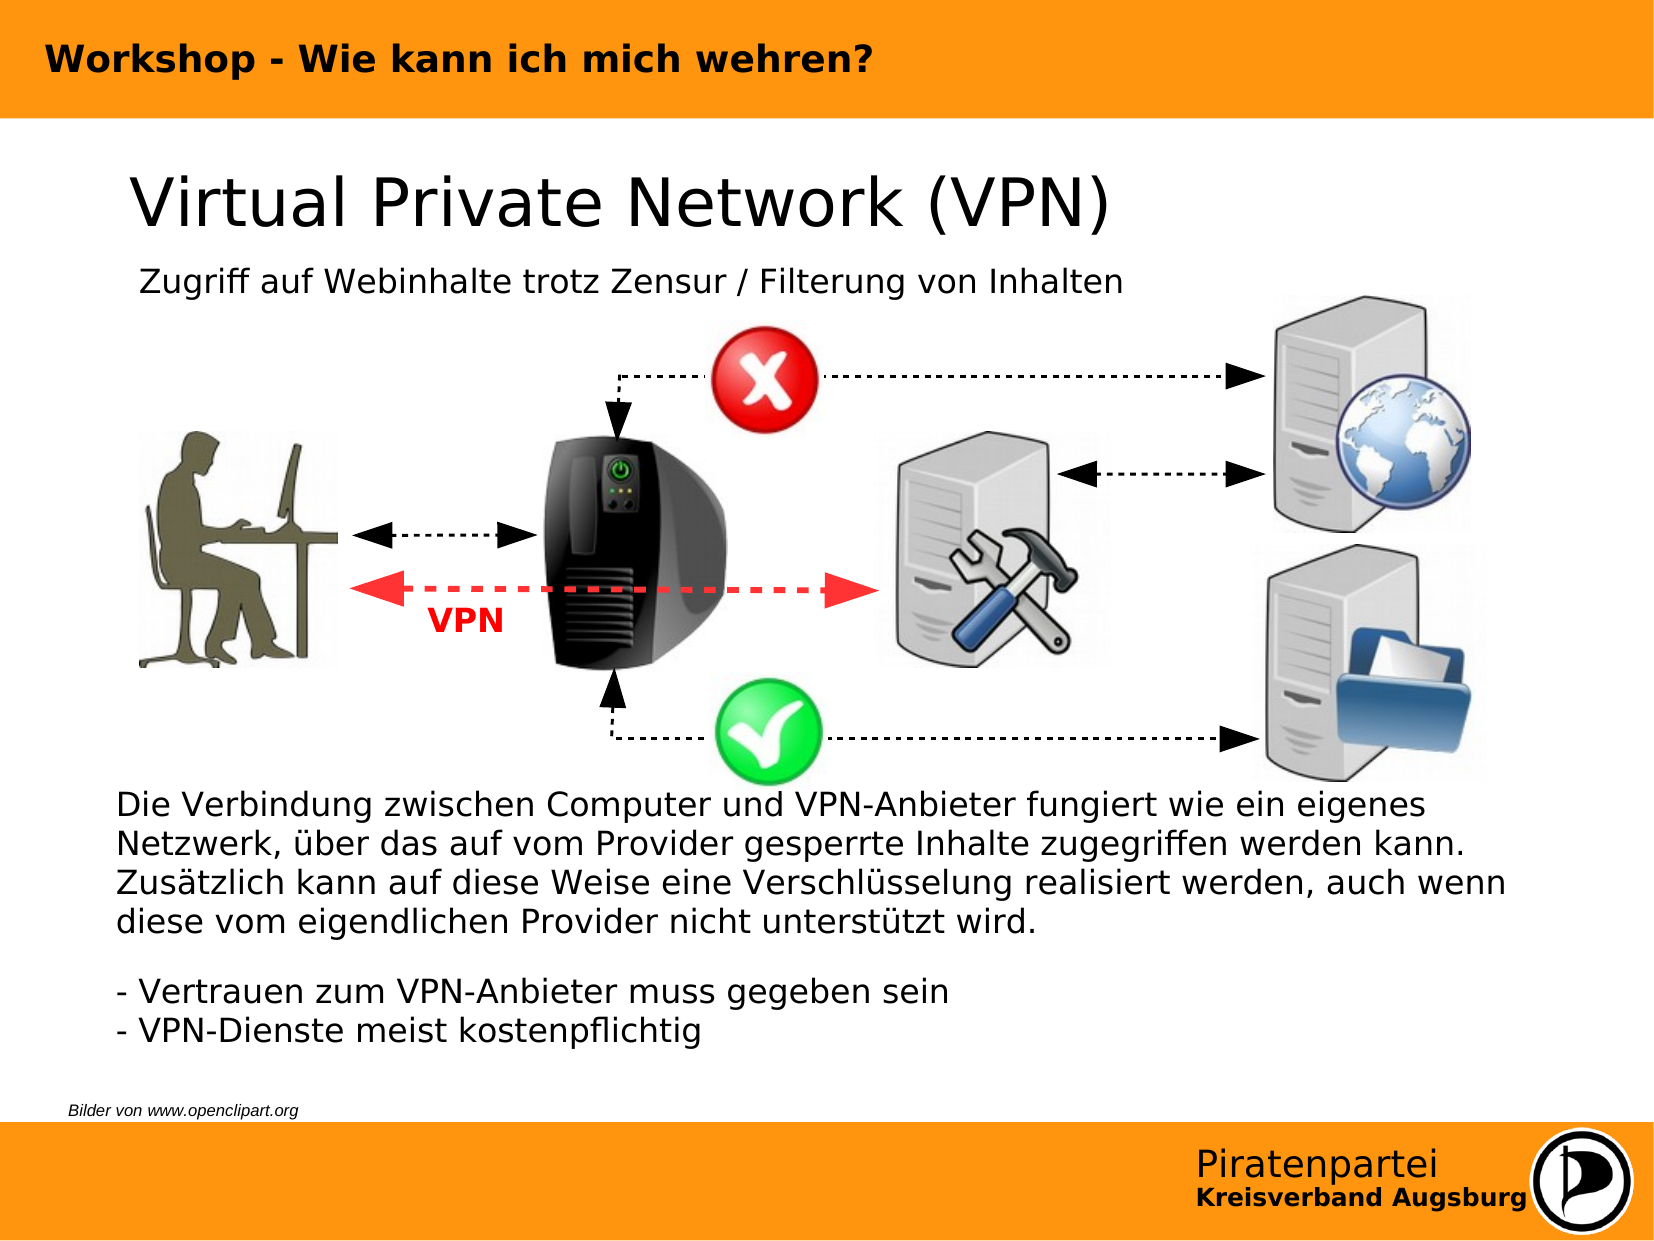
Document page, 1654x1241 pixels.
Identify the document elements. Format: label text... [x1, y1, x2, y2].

text_box Bilder von www.openclipart.org [53, 1092, 842, 1127]
picture [542, 320, 828, 791]
text_box Die Verbindung zwischen Computer und VPN-Anbieter fungiert wie ein eigenes Netzwerk, über das auf vom Provider gesperrte Inhalte zugegriffen werden kann. Zusätzlich kann auf diese Weise eine Verschlüsselung realisiert werden, auch wenn diese vom eigendlichen Provider nicht unterstützt wird. [100, 776, 1536, 951]
picture [1529, 1127, 1634, 1235]
picture [139, 431, 338, 668]
text_box Workshop - Wie kann ich mich wehren? [29, 29, 1329, 88]
picture [1250, 544, 1487, 782]
text_box Zugriff auf Webinhalte trotz Zensur / Filterung von Inhalten [123, 253, 1559, 312]
text_box Virtual Private Network (VPN) [115, 155, 1560, 248]
text_box - Vertrauen zum VPN-Anbieter muss gegeben sein - VPN-Dienste meist kostenpflichtig [100, 964, 1536, 1084]
text_box VPN [412, 592, 543, 651]
picture [874, 431, 1111, 668]
picture [1273, 295, 1471, 533]
